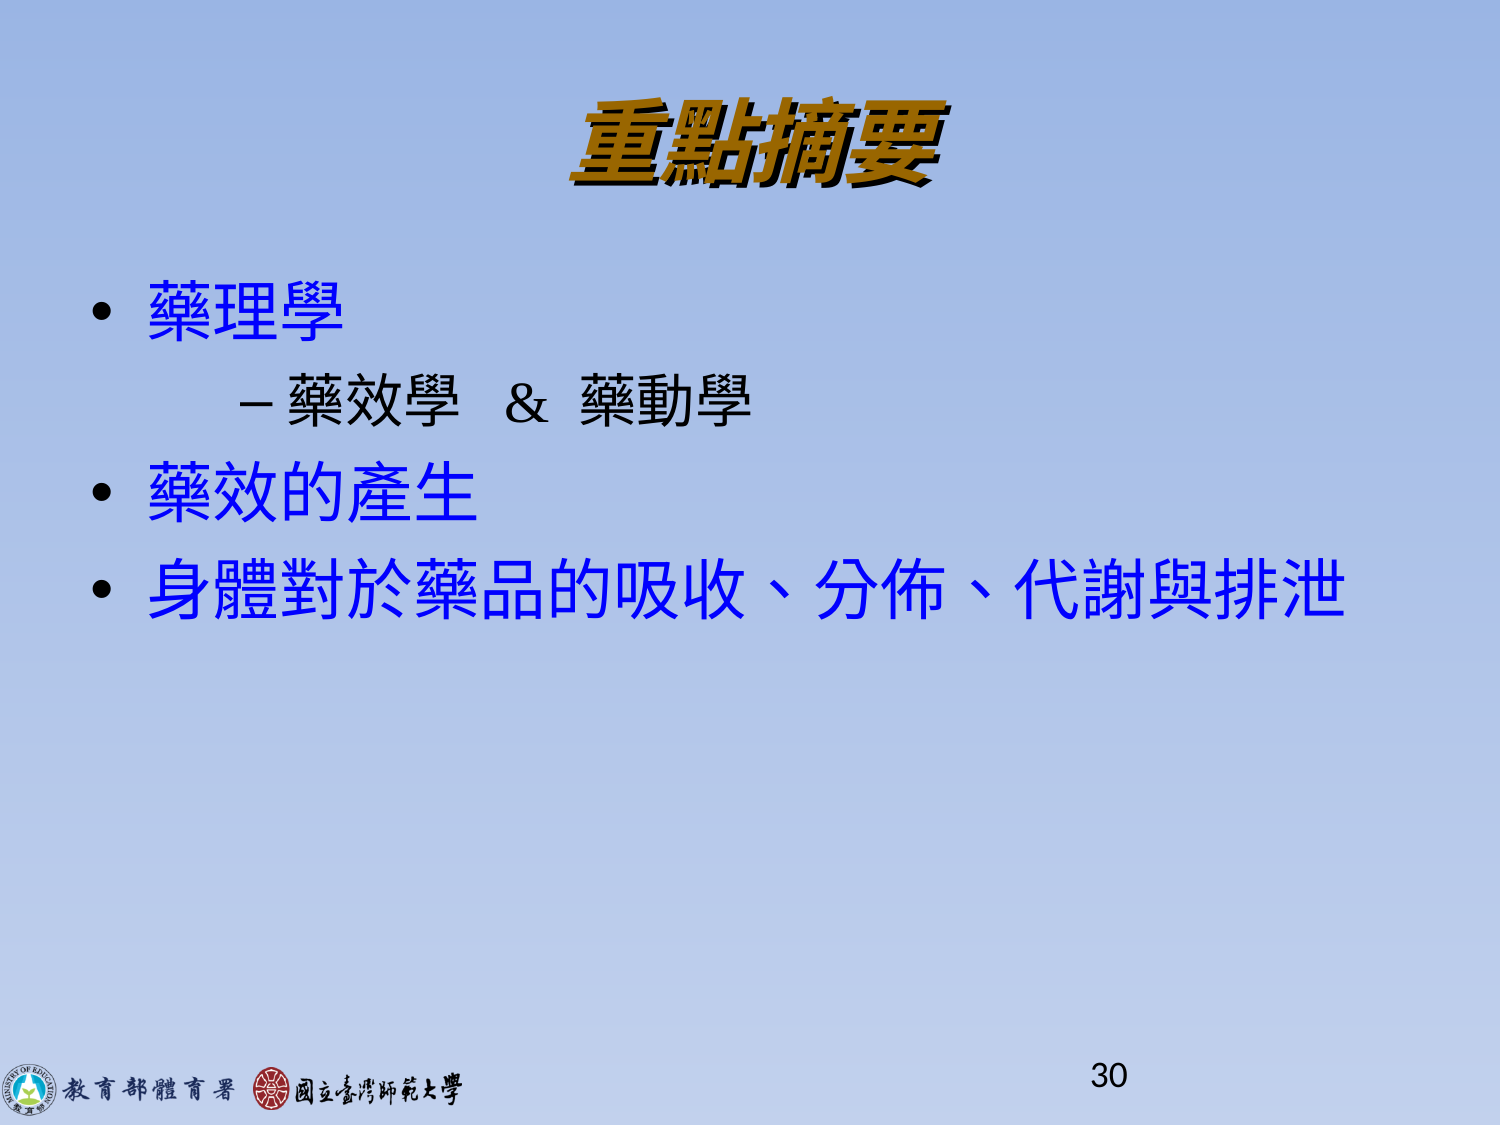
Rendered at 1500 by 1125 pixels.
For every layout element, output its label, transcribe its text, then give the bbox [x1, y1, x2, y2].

list 藥理學 藥效學 & 藥動學 藥效的產生 身體對於藥品的吸收、分佈、代謝與排泄 [75, 262, 1426, 1005]
title 重點摘要 [75, 45, 1426, 233]
text_box 30 [1074, 1042, 1426, 1103]
